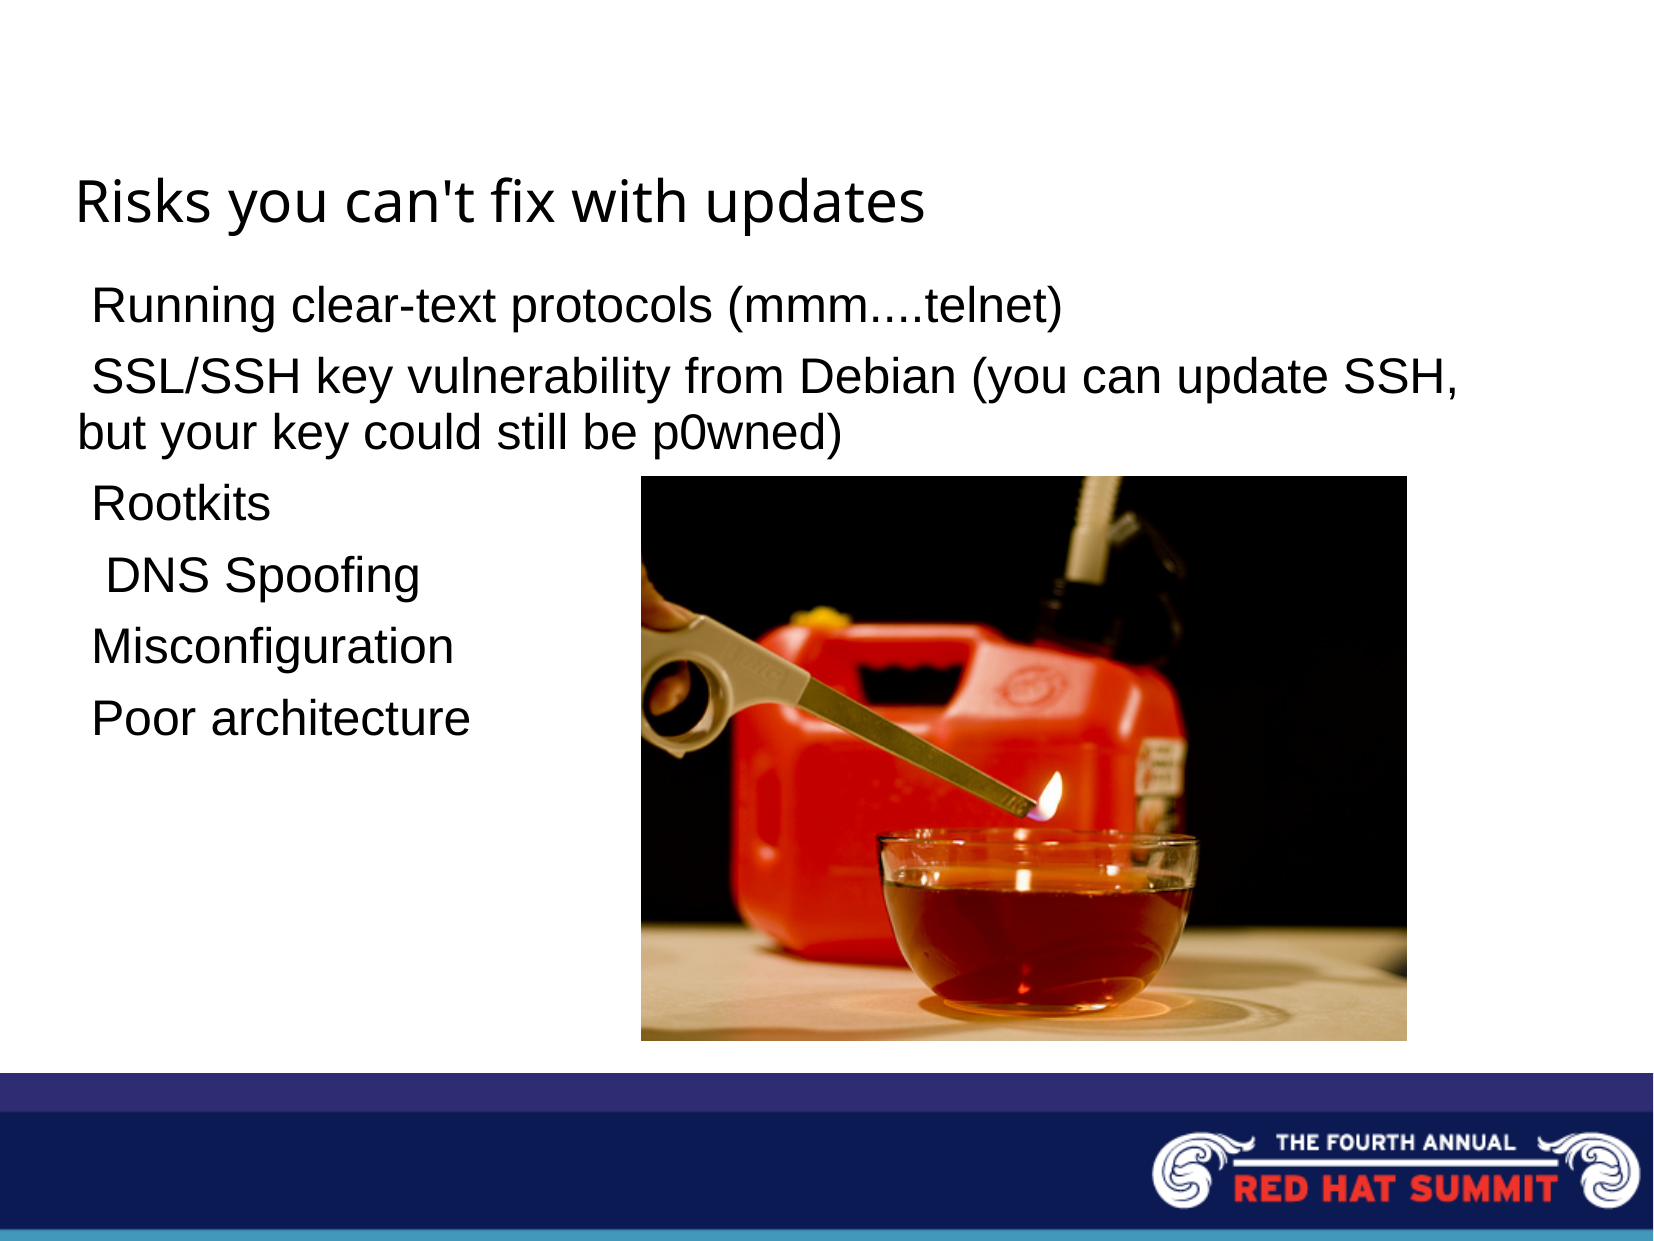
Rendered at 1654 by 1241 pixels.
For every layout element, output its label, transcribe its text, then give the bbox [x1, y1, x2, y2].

picture [0, 1073, 1654, 1241]
title Risks you can't fix with updates [74, 140, 1506, 259]
list Running clear-text protocols (mmm....telnet) SSL/SSH key vulnerability from Debian (you can update SSH, but your key could still be p0wned) Rootkits DNS Spoofing Misconfiguration Poor architecture [77, 276, 1500, 1186]
picture [641, 476, 1407, 1041]
